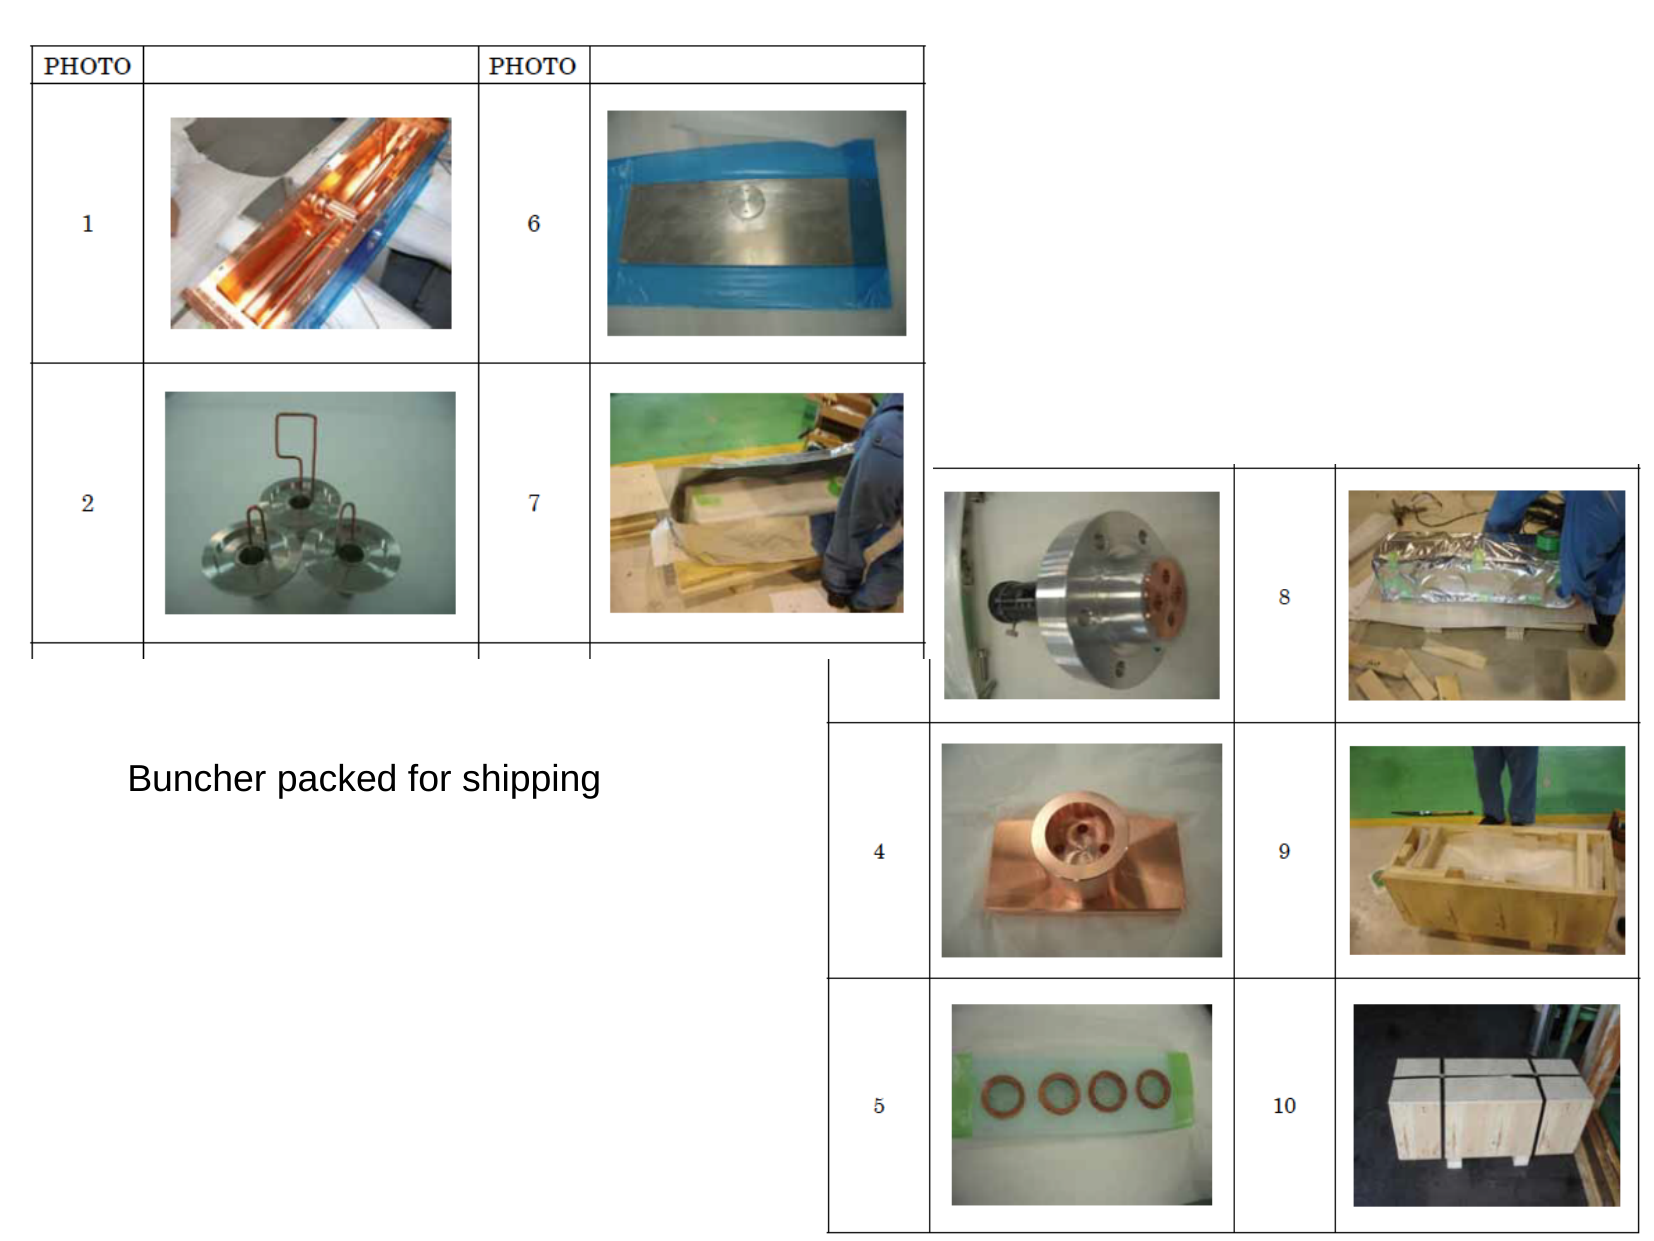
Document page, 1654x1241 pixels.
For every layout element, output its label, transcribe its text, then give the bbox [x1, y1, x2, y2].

picture [22, 44, 1652, 1241]
text_box Buncher packed for shipping [112, 750, 698, 807]
